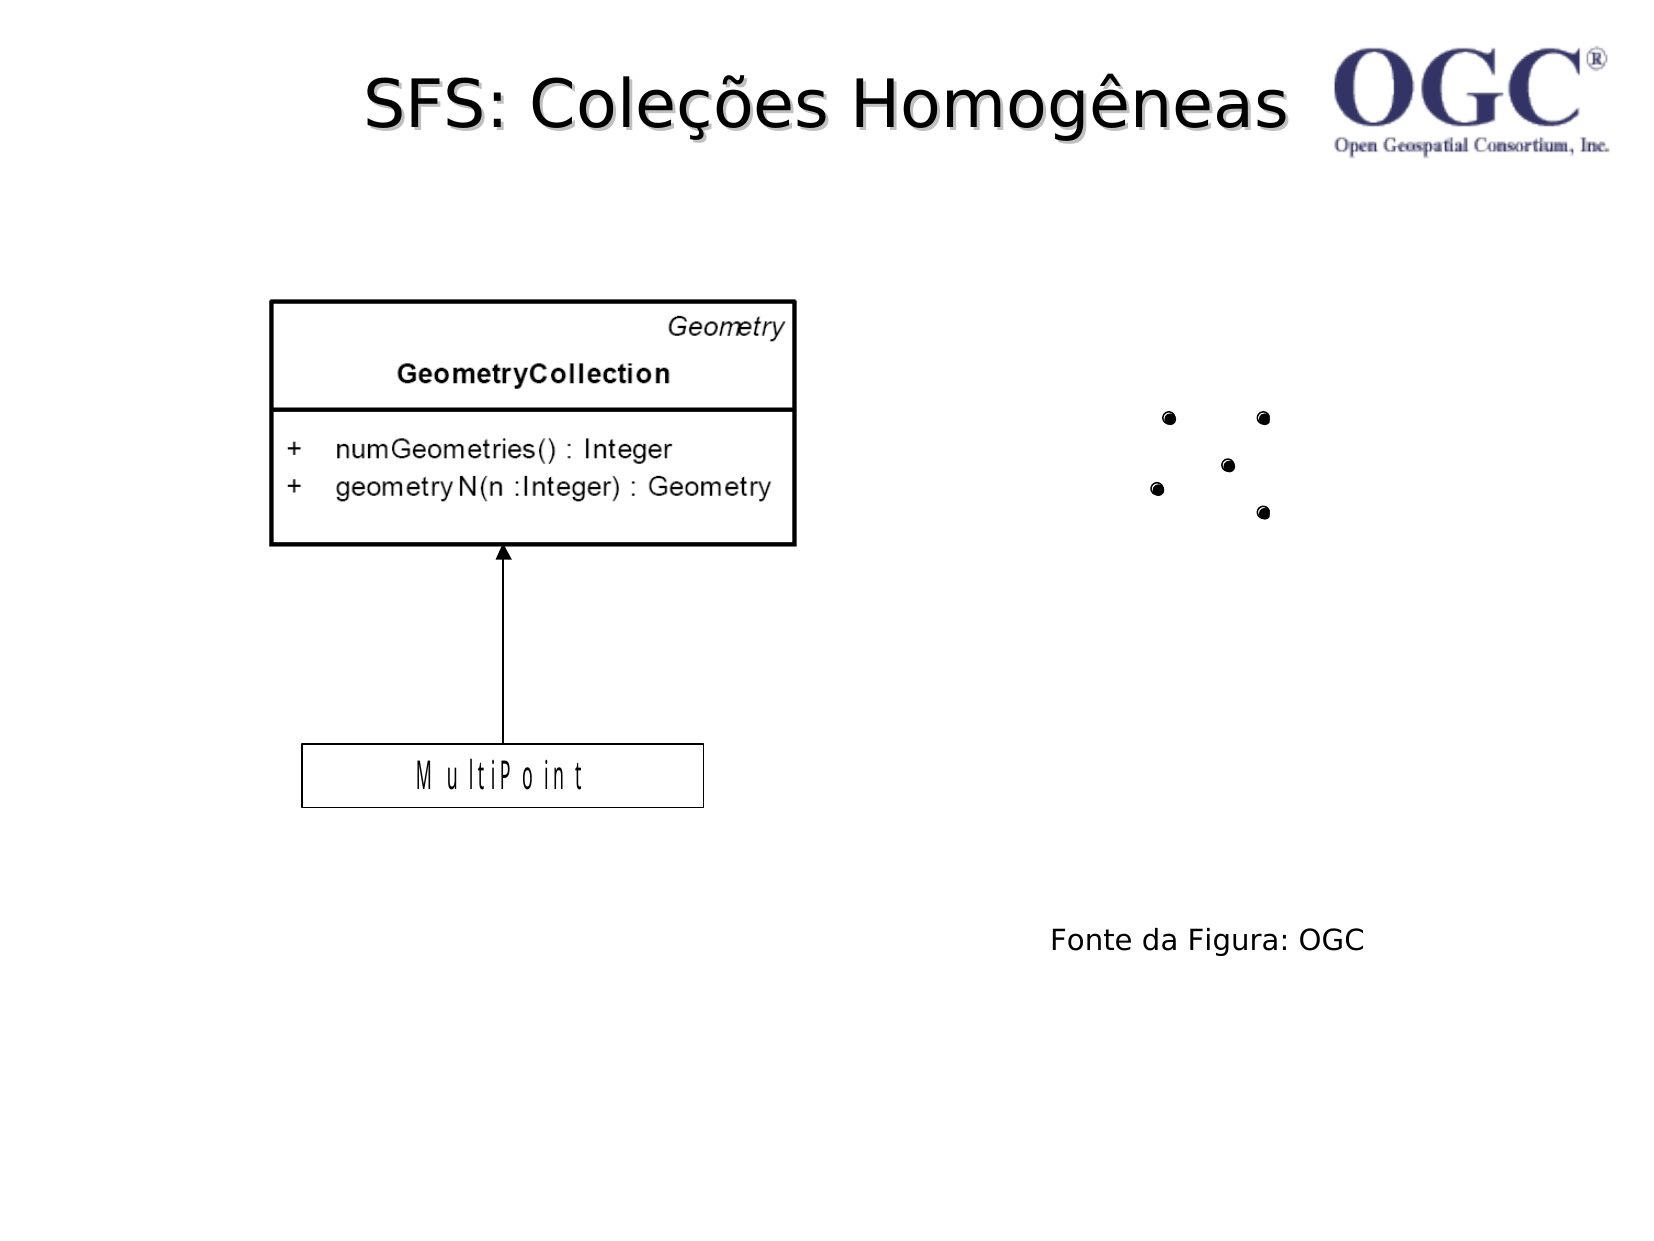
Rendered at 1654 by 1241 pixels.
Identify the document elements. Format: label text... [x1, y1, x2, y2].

picture [266, 295, 1270, 809]
picture [1320, 23, 1625, 178]
text_box Fonte da Figura: OGC [1027, 915, 1388, 965]
title SFS: Coleções Homogêneas [59, 25, 1595, 184]
